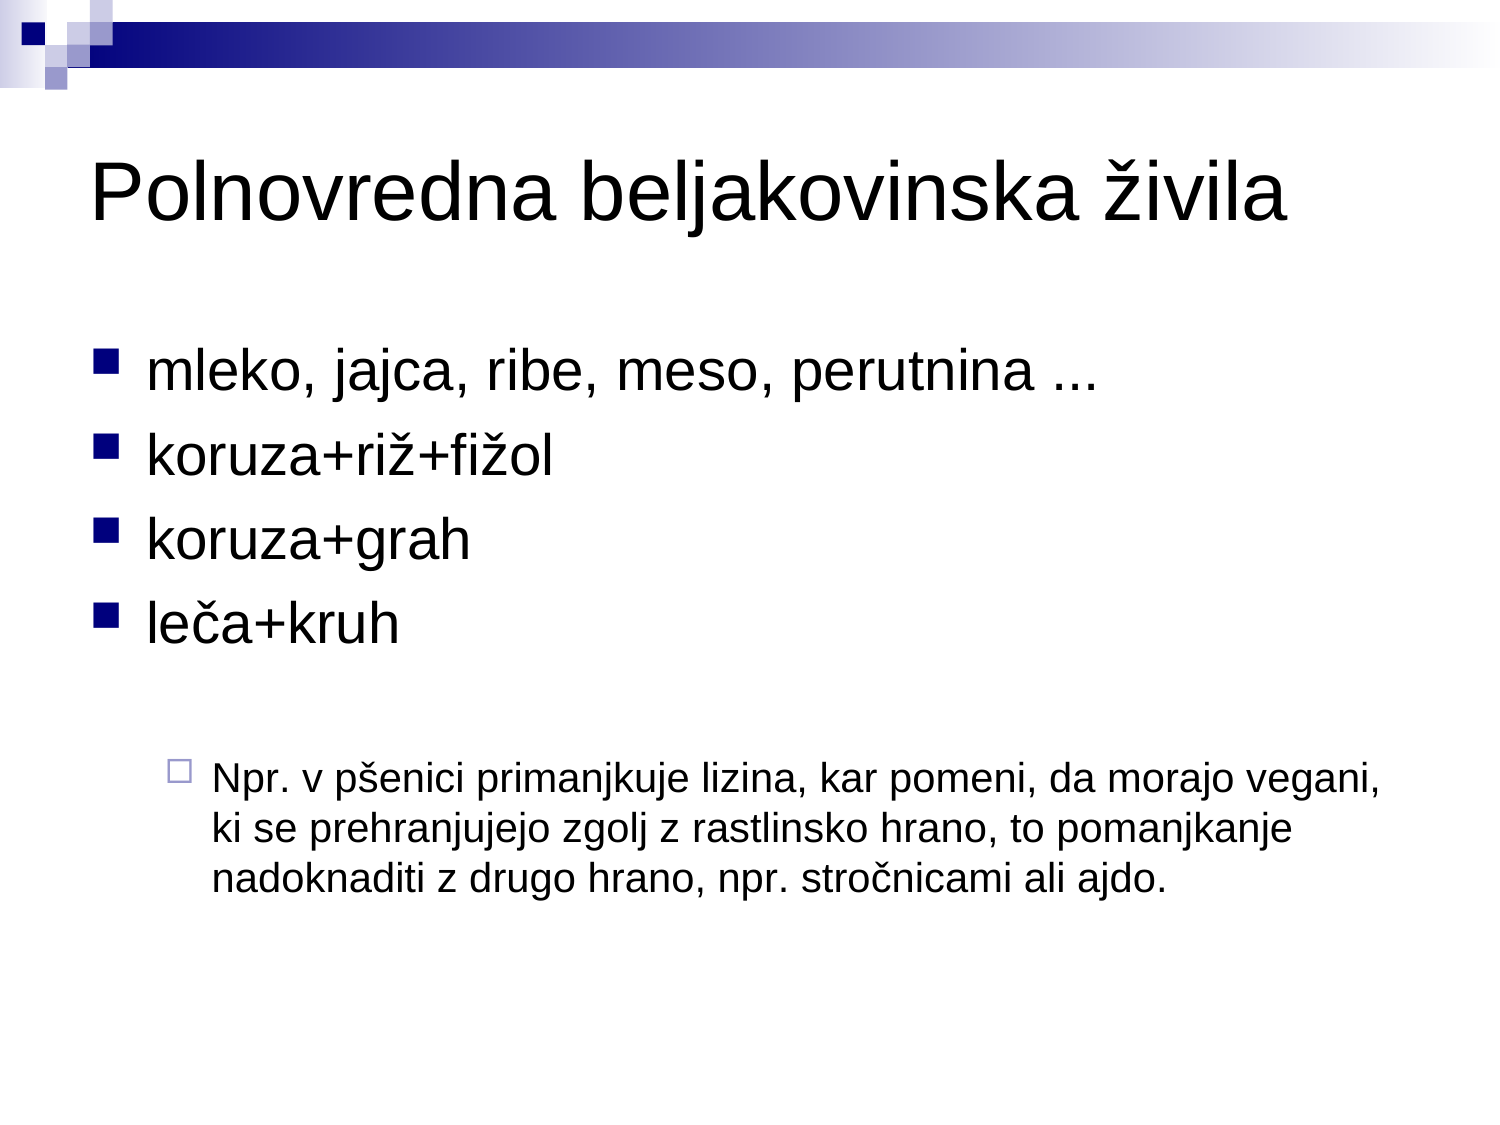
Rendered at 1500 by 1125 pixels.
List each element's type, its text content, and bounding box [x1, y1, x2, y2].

title Polnovredna beljakovinska živila [75, 75, 1426, 301]
list mleko, jajca, ribe, meso, perutnina ... koruza+riž+fižol koruza+grah leča+kruh Npr. v pšenici primanjkuje lizina, kar pomeni, da morajo vegani, ki se prehranjujejo zgolj z rastlinsko hrano, to pomanjkanje nadoknaditi z drugo hrano, npr. stročnicami ali ajdo. [75, 324, 1426, 970]
